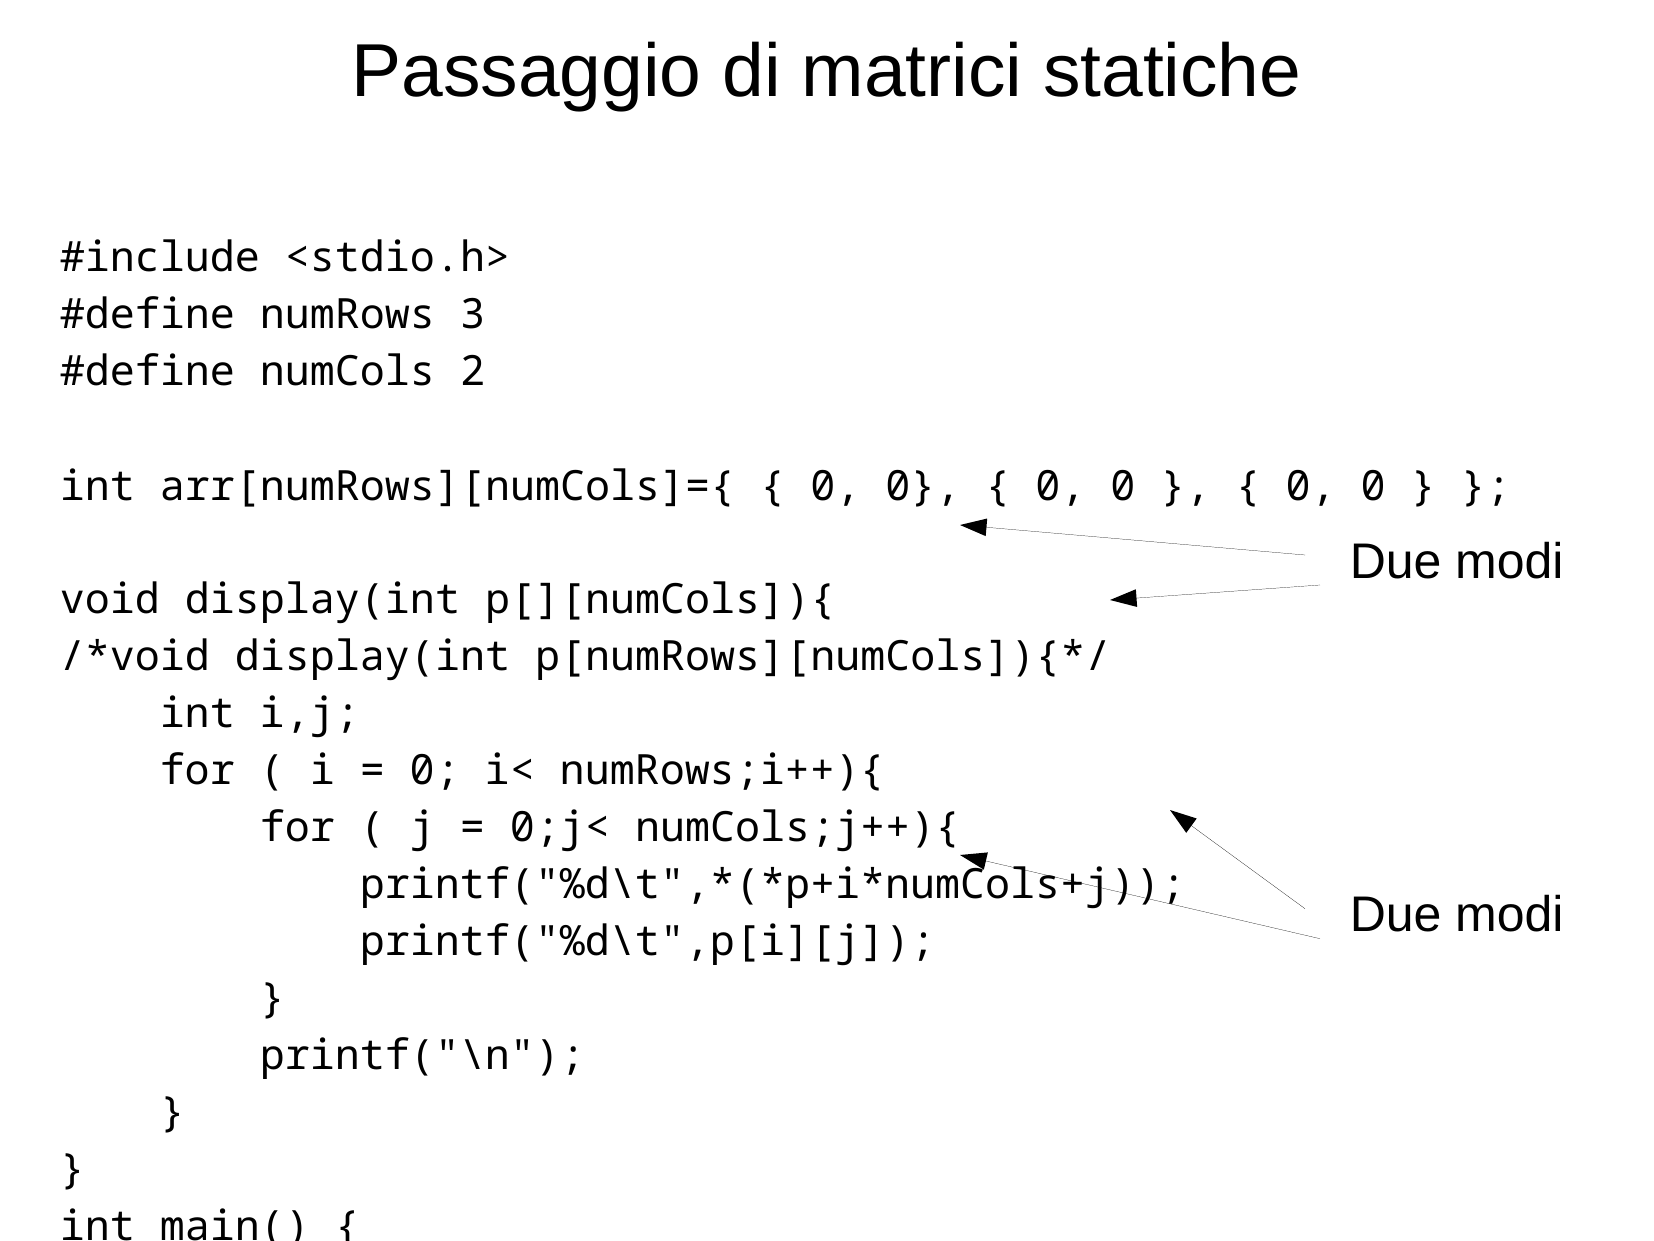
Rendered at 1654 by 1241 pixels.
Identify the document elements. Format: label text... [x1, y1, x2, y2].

text_box Due modi [1335, 525, 1579, 597]
text_box Due modi [1335, 879, 1579, 950]
title Passaggio di matrici statiche [82, 0, 1571, 174]
text_box #include <stdio.h> #define numRows 3 #define numCols 2 int arr[numRows][numCols]={ { 0, 0}, { 0, 0 }, { 0, 0 } }; void display(int p[][numCols]){ /*void display(int p[numRows][numCols]){*/ int i,j; for ( i = 0; i< numRows;i++){ for ( j = 0;j< numCols;j++){ printf("%d\t",*(*p+i*numCols+j)); printf("%d\t",p[i][j]); } printf("\n"); } } int main() { display(arr); } [45, 219, 1654, 1241]
